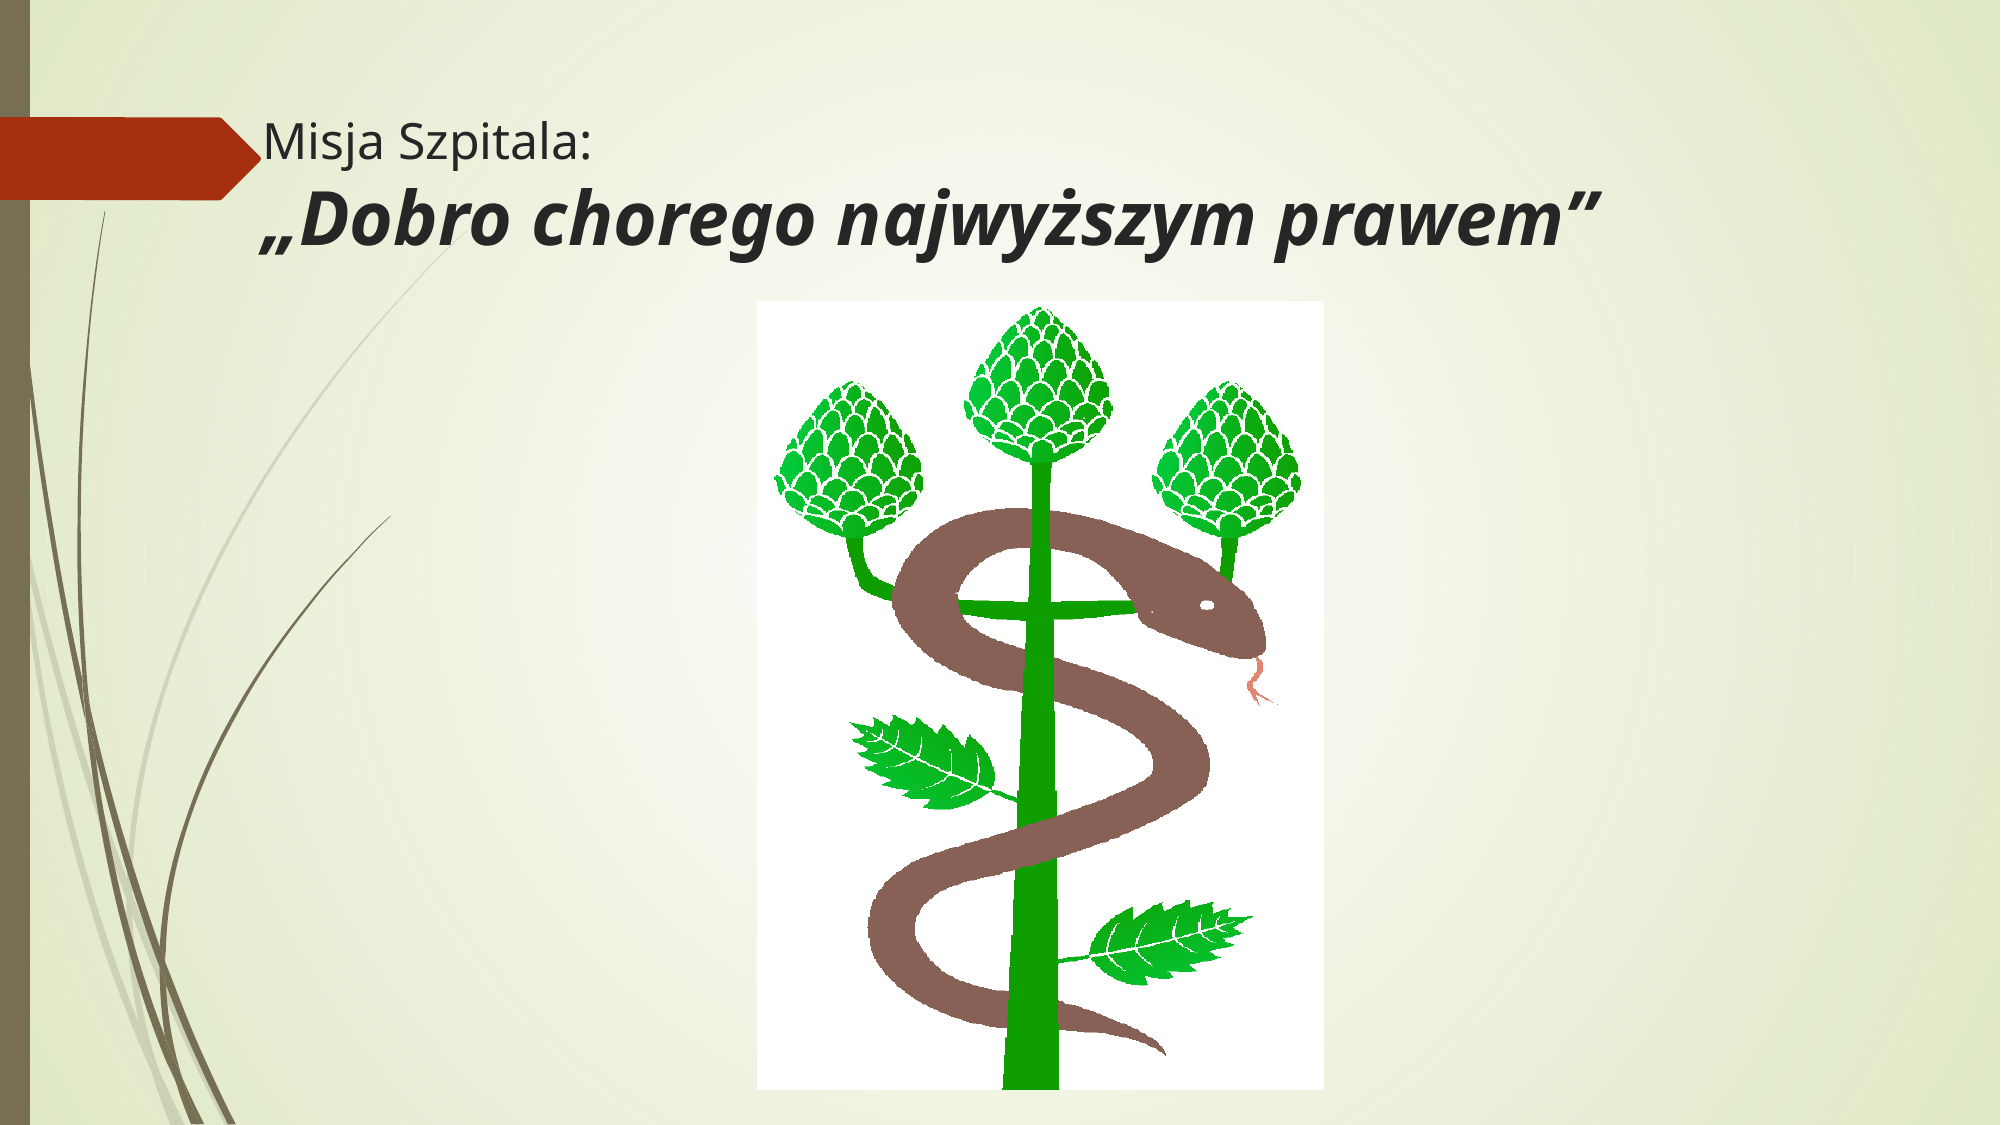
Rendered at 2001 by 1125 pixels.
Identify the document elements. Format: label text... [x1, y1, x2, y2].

picture [757, 301, 1324, 1090]
title Misja Szpitala: „Dobro chorego najwyższym prawem” [247, 102, 1984, 313]
